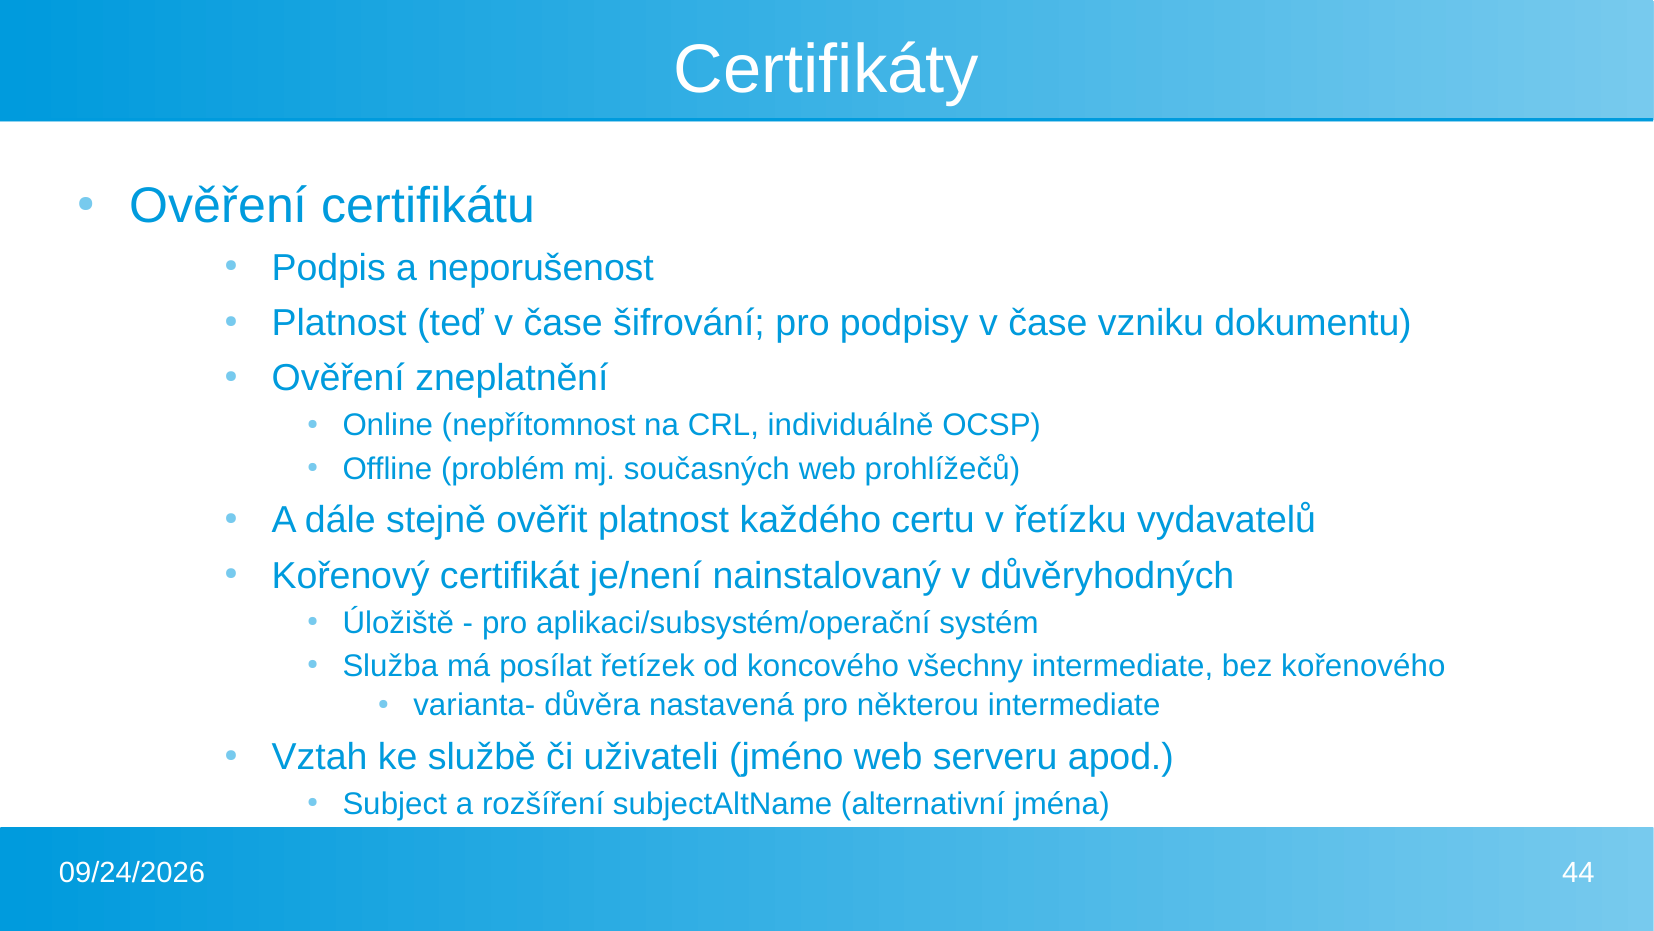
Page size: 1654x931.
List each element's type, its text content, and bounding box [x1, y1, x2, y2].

title Certifikáty [59, 29, 1595, 108]
list Ověření certifikátu Podpis a neporušenost Platnost (teď v čase šifrování; pro podpisy v čase vzniku dokumentu) Ověření zneplatnění Online (nepřítomnost na CRL, individuálně OCSP) Offline (problém mj. současných web prohlížečů) A dále stejně ověřit platnost každého certu v řetízku vydavatelů Kořenový certifikát je/není nainstalovaný v důvěryhodných Úložiště - pro aplikaci/subsystém/operační systém Služba má posílat řetízek od koncového všechny intermediate, bez kořenového varianta- důvěra nastavená pro některou intermediate Vztah ke službě či uživateli (jméno web serveru apod.) Subject a rozšíření subjectAltName (alternativní jména) [59, 177, 1595, 768]
